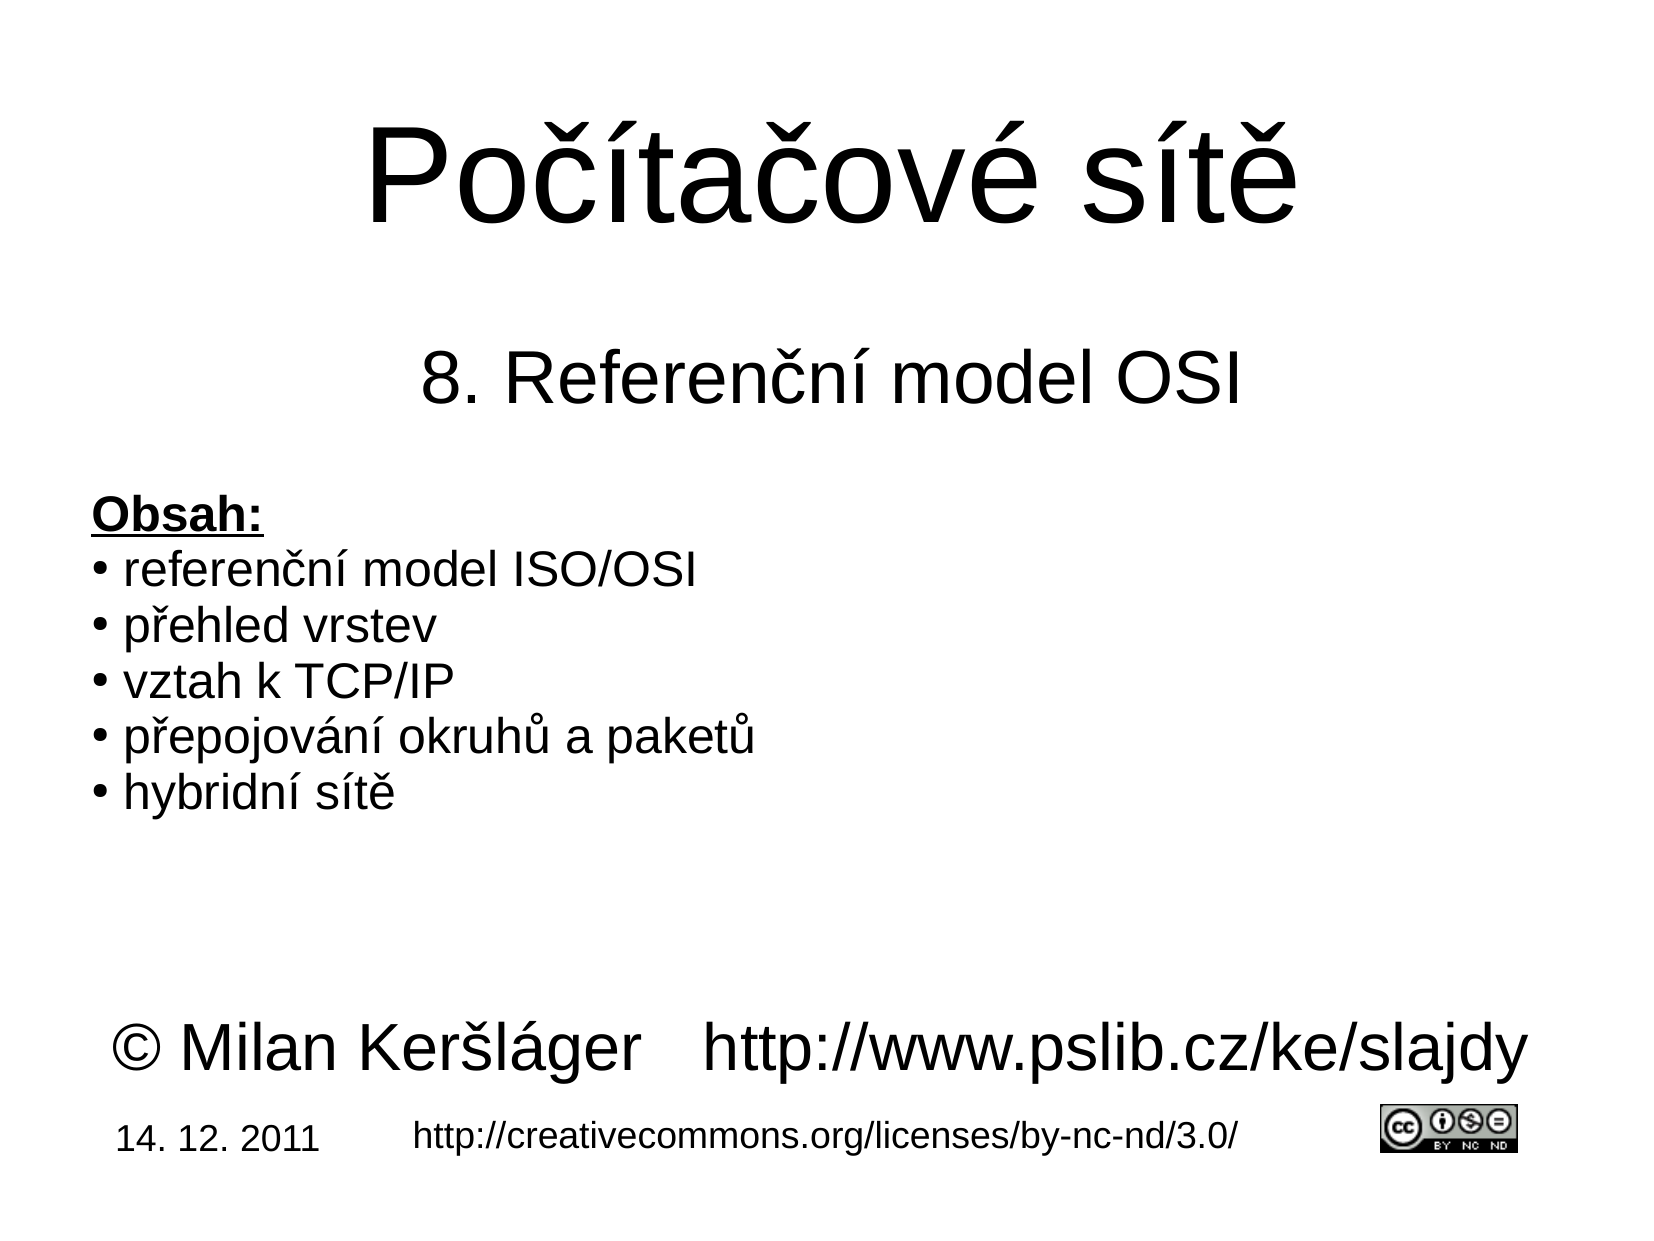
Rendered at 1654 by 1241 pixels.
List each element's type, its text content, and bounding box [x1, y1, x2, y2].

list © Milan Keršláger http://www.pslib.cz/ke/slajdy [76, 1009, 1565, 1087]
text_box 14.12.2011 [100, 1110, 337, 1168]
text_box http://creativecommons.org/licenses/by-nc-nd/3.0/ [339, 1107, 1313, 1165]
text_box Obsah: referenční model ISO/OSI přehled vrstev vztah k TCP/IP přepojování okruhů a paketů hybridní sítě [76, 478, 1583, 828]
picture [1380, 1104, 1518, 1153]
title Počítačové sítě 8. Referenční model OSI [88, 56, 1577, 461]
